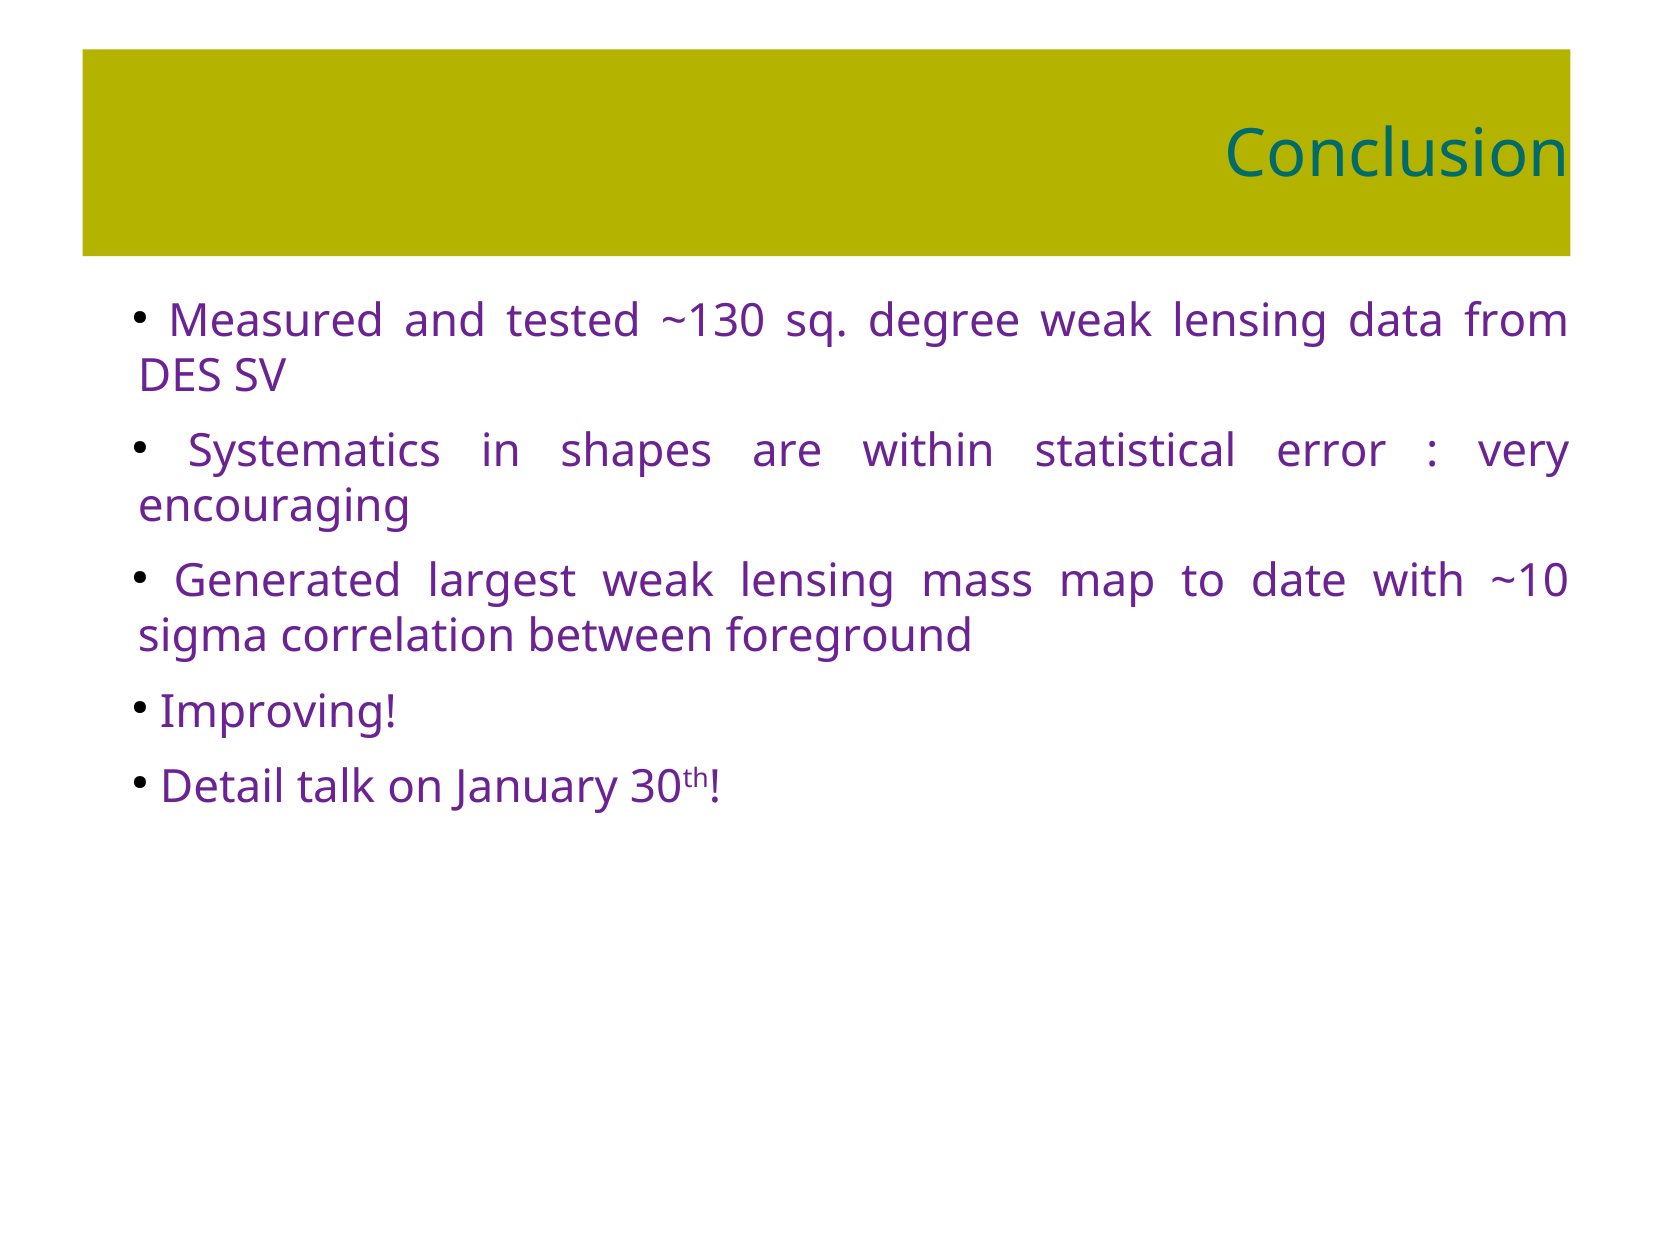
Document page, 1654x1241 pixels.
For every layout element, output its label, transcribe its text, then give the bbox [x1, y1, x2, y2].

title Conclusion [82, 49, 1571, 257]
list Measured and tested ~130 sq. degree weak lensing data from DES SV Systematics in shapes are within statistical error : very encouraging Generated largest weak lensing mass map to date with ~10 sigma correlation between foreground Improving! Detail talk on January 30th! [82, 290, 1571, 1109]
